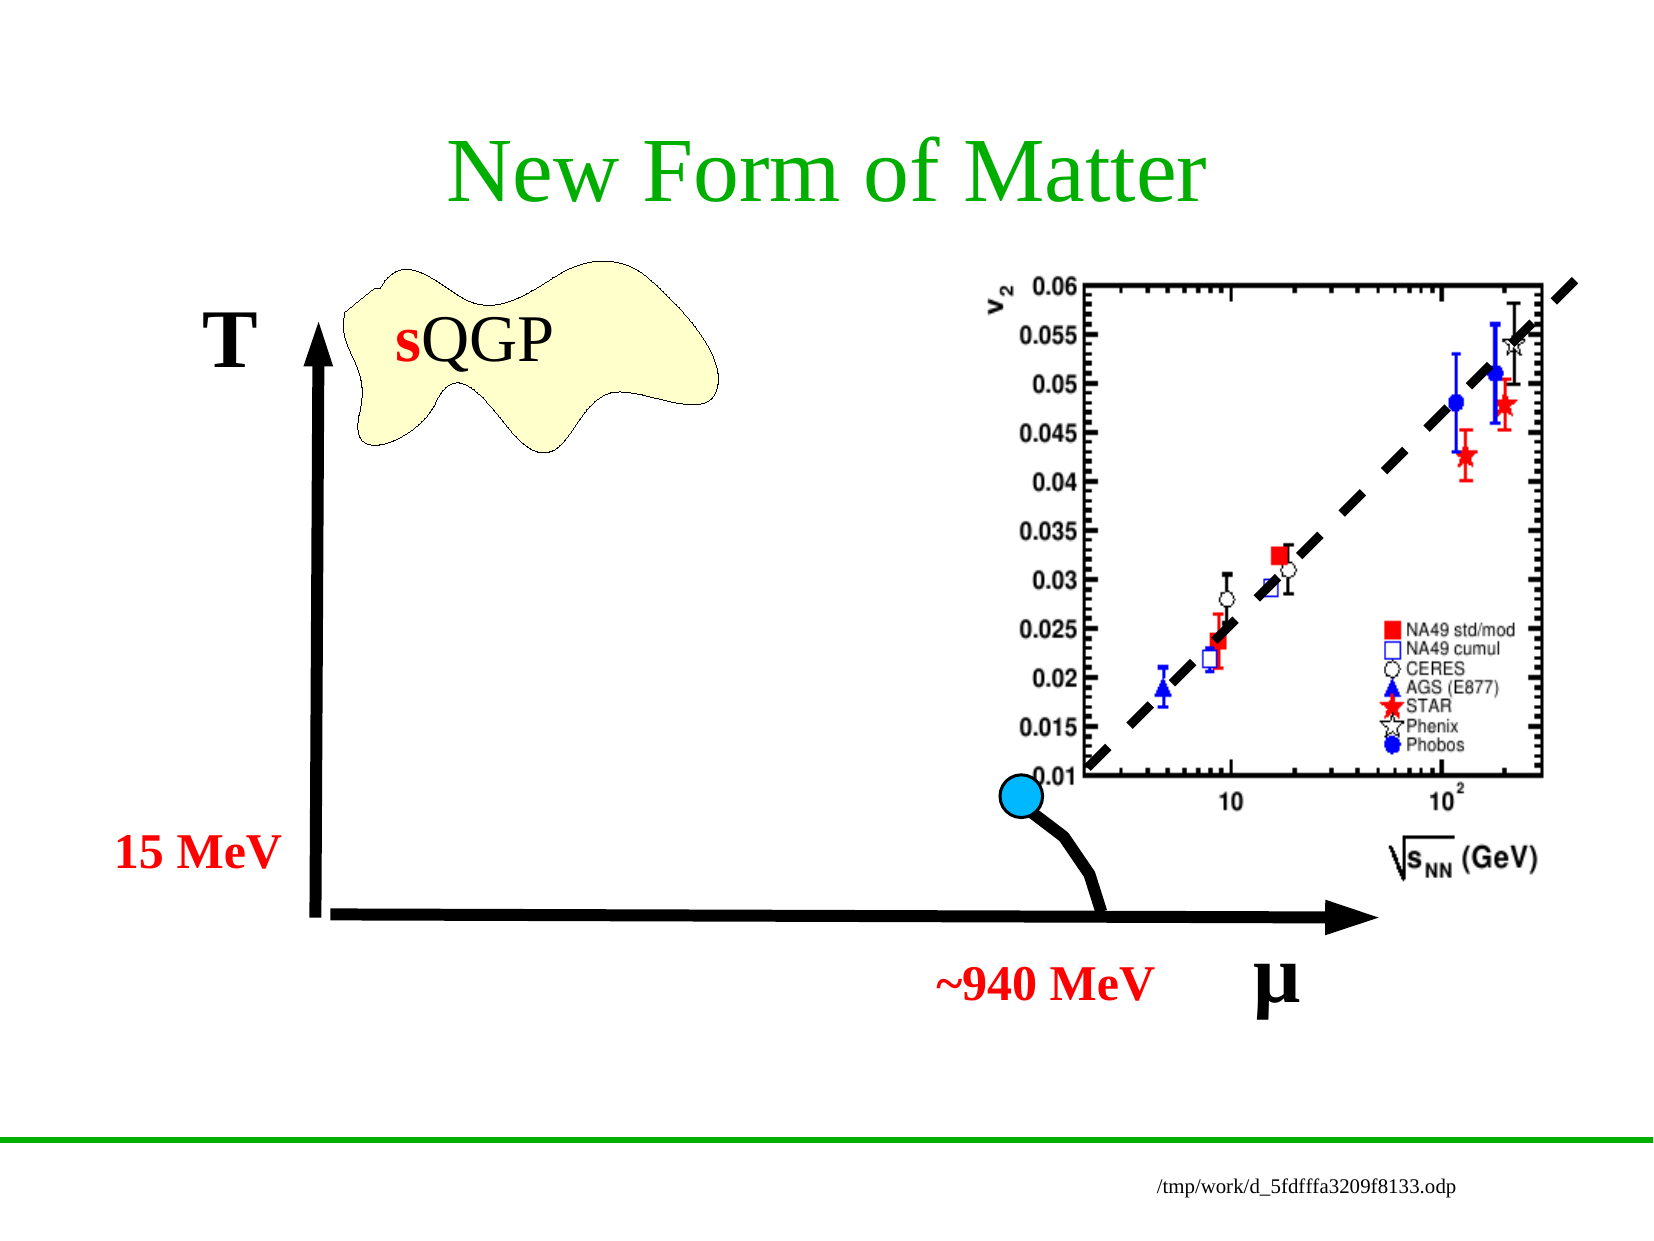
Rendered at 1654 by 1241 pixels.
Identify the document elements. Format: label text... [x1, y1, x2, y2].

text_box μ [1253, 928, 1301, 1021]
title New Form of Matter [121, 67, 1534, 275]
text_box T [202, 293, 259, 386]
text_box 15 MeV [112, 822, 284, 882]
text_box [343, 261, 719, 453]
text_box [999, 774, 1043, 818]
text_box sQGP [394, 301, 555, 376]
picture [962, 214, 1654, 901]
text_box ~940 MeV [934, 954, 1158, 1013]
